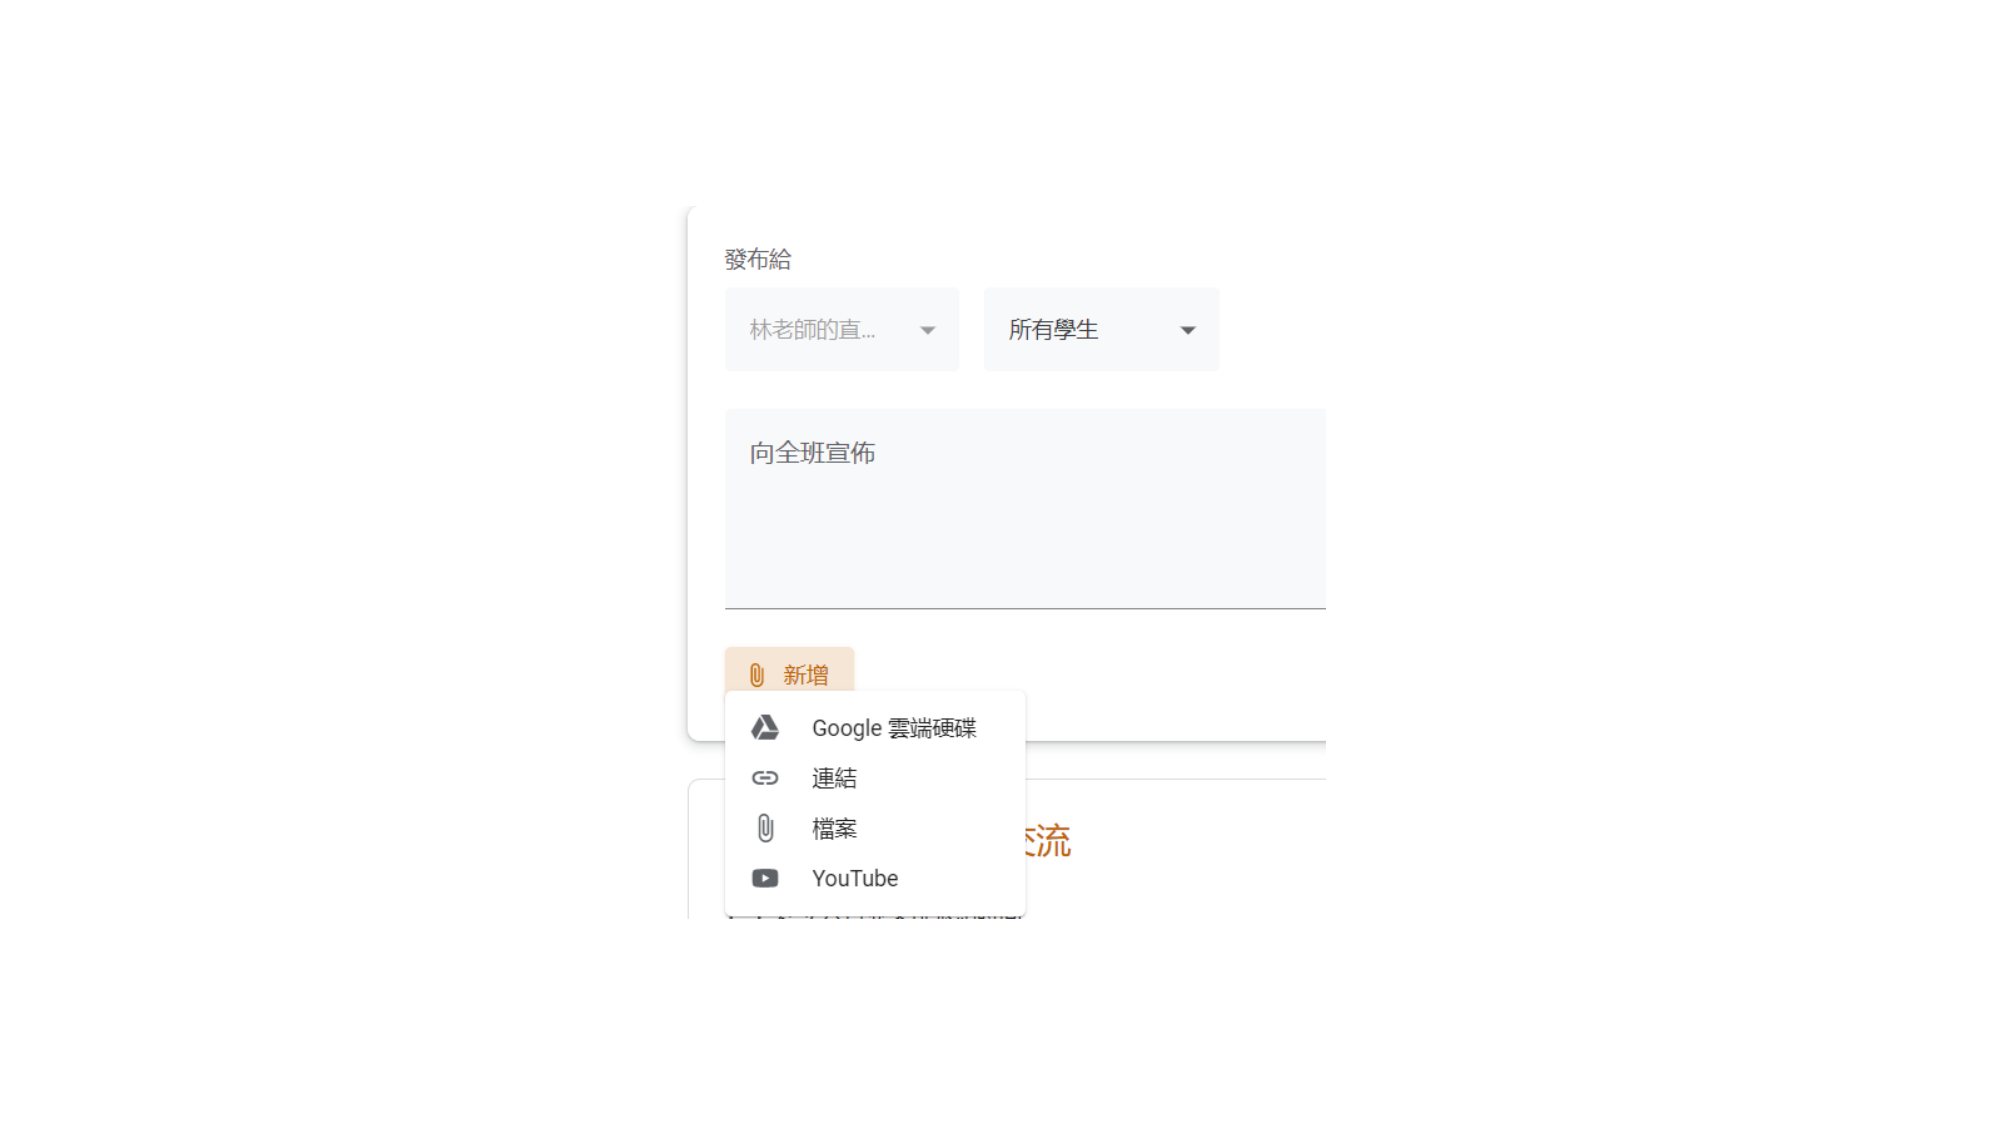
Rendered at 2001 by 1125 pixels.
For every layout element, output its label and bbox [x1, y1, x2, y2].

picture [674, 206, 1326, 919]
